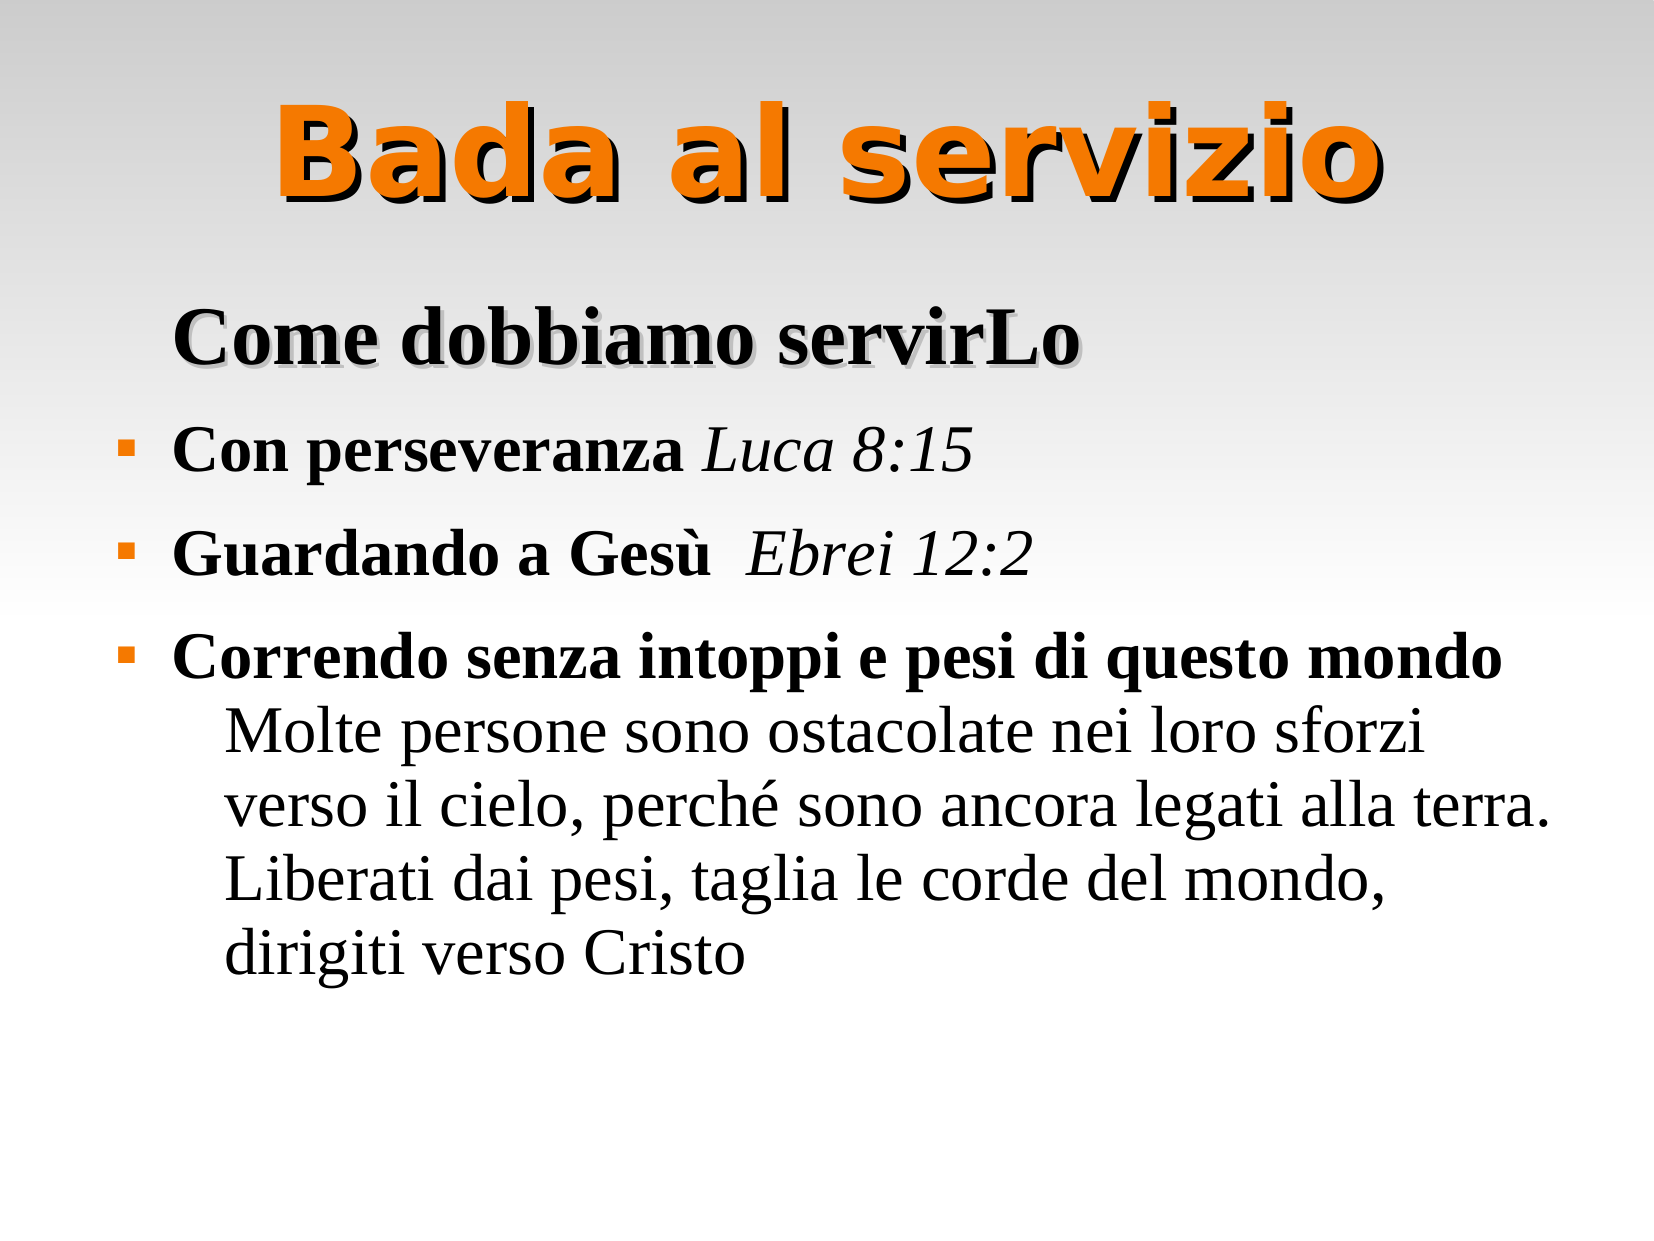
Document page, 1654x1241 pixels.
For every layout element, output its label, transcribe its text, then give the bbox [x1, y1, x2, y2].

title Bada al servizio [82, 56, 1571, 250]
list Come dobbiamo servirLo Con perseveranza Luca 8:15 Guardando a Gesù Ebrei 12:2 Correndo senza intoppi e pesi di questo mondo Molte persone sono ostacolate nei loro sforzi verso il cielo, perché sono ancora legati alla terra. Liberati dai pesi, taglia le corde del mondo, dirigiti verso Cristo [82, 290, 1571, 1094]
